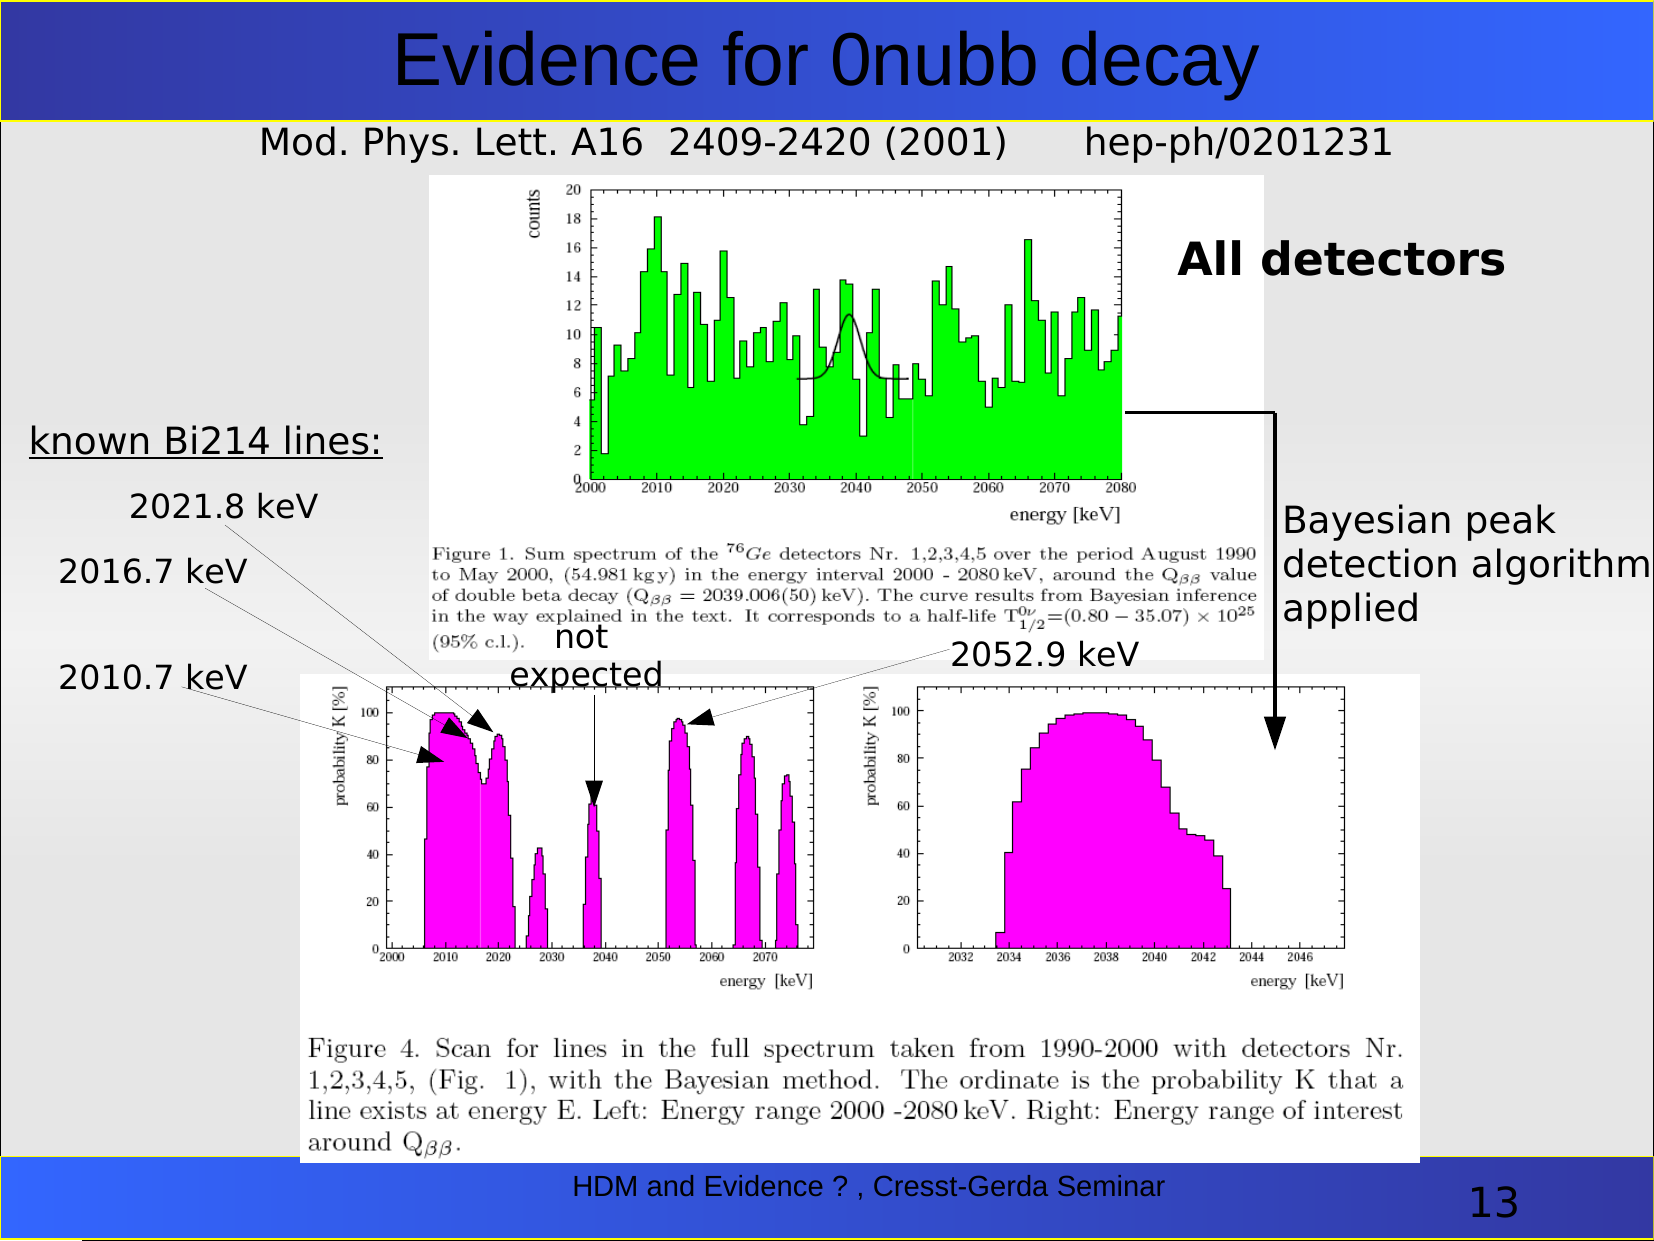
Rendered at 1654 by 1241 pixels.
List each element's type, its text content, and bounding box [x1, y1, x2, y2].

text_box 2016.7 keV [43, 545, 344, 599]
text_box not expected [492, 610, 681, 703]
text_box 2010.7 keV [43, 651, 344, 705]
title Evidence for 0nubb decay [82, 0, 1571, 112]
text_box known Bi214 lines: [13, 412, 427, 471]
text_box Bayesian peak detection algorithm applied [1277, 491, 1654, 638]
text_box Mod. Phys. Lett. A16 2409-2420 (2001) hep-ph/0201231 [0, 112, 1654, 172]
text_box Bayesian peak detection algorithm applied [1267, 491, 1273, 638]
picture [300, 674, 1420, 1163]
text_box 2052.9 keV [935, 627, 1163, 682]
text_box All detectors [1162, 225, 1613, 294]
text_box 2021.8 keV [114, 480, 415, 534]
picture [916, 654, 935, 660]
picture [429, 175, 1264, 660]
